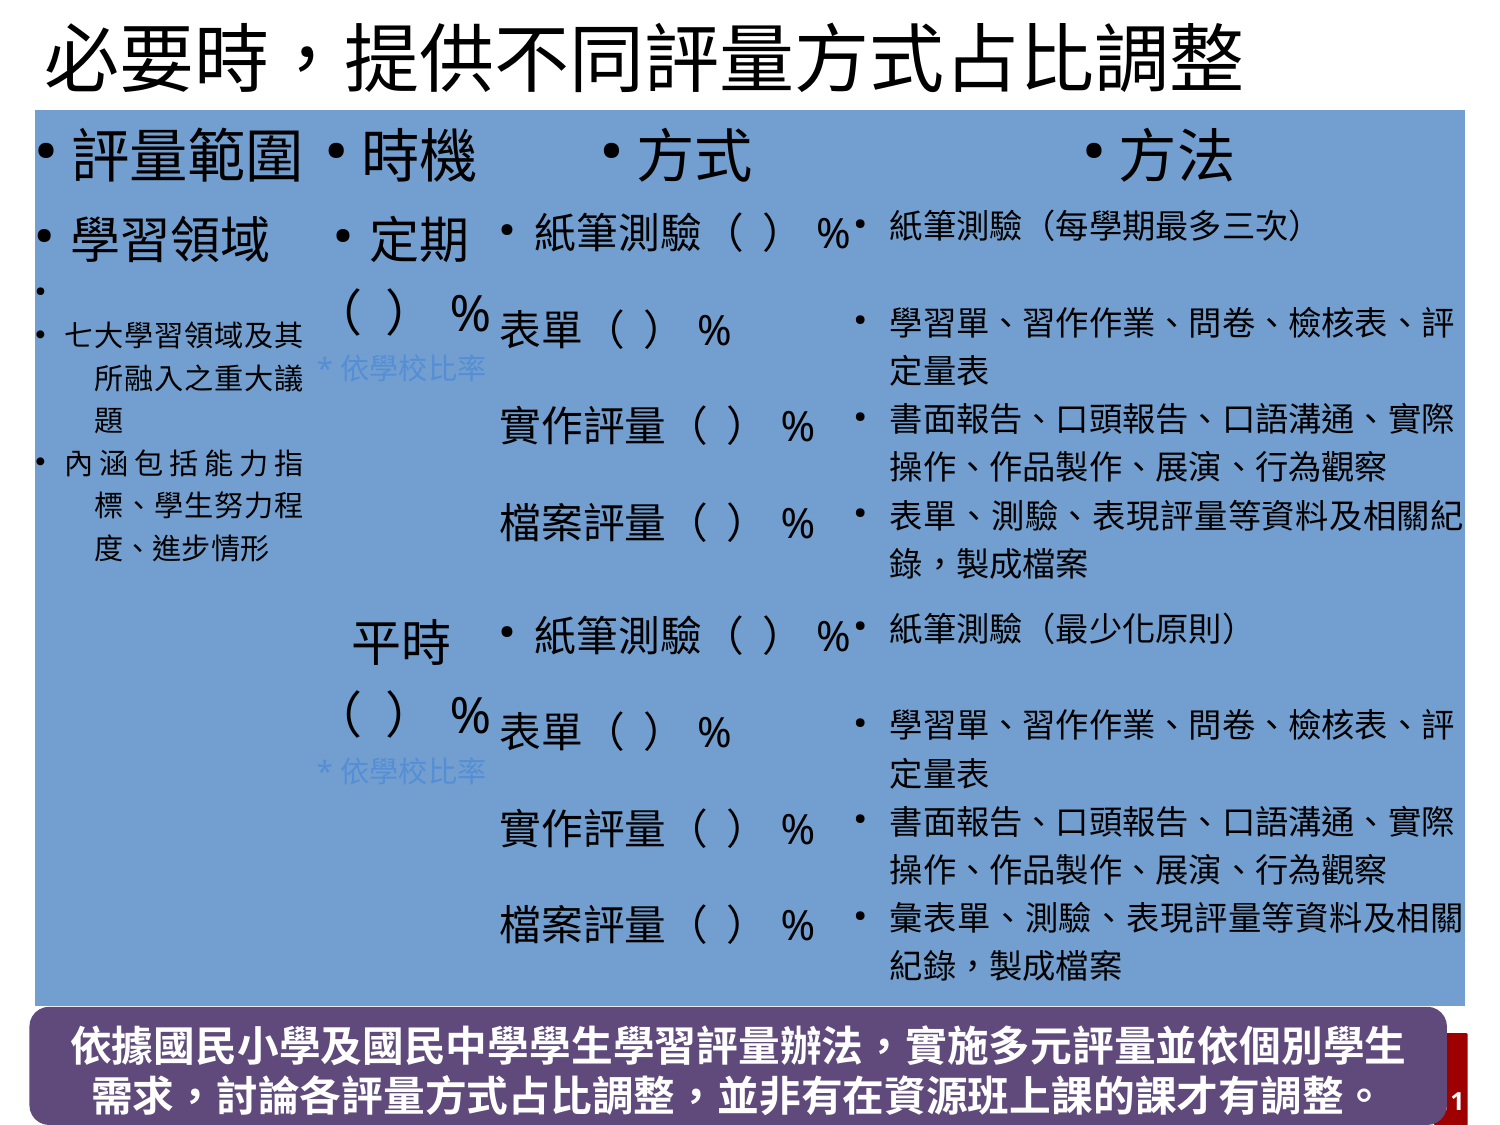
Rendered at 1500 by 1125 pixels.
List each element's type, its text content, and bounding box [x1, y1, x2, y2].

text_box 依據國民小學及國民中學學生學習評量辦法，實施多元評量並依個別學生需求，討論各評量方式占比調整，並非有在資源班上課的課才有調整。 [29, 1006, 1447, 1125]
text_box 必要時，提供不同評量方式占比調整 [29, 21, 1402, 111]
table_header 方法 [854, 110, 1465, 200]
table_cell 學習單、習作作業、問卷、檢核表、評定量表 [854, 699, 1465, 796]
table_cell 紙筆測驗（ ）% [500, 200, 854, 297]
table_header 評量範圍 [35, 110, 304, 200]
table_cell 紙筆測驗（最少化原則） [854, 603, 1465, 699]
table_cell 表單（ ）% [500, 699, 854, 796]
table_cell 學習單、習作作業、問卷、檢核表、評定量表 [854, 297, 1465, 393]
table_cell 紙筆測驗（每學期最多三次） [854, 200, 1465, 297]
table_cell 平時 （ ）% *依學校比率 [304, 603, 500, 1006]
table_cell 檔案評量（ ）% [500, 892, 854, 1006]
text_box 11 [1434, 1076, 1485, 1125]
table_cell 表單、測驗、表現評量等資料及相關紀錄，製成檔案 [854, 490, 1465, 603]
table_cell 書面報告、口頭報告、口語溝通、實際操作、作品製作、展演、行為觀察 [854, 393, 1465, 490]
table_cell 彙表單、測驗、表現評量等資料及相關紀錄，製成檔案 [854, 892, 1465, 1006]
table_header 方式 [500, 110, 854, 200]
table_cell 定期 （ ）% *依學校比率 [304, 200, 500, 603]
table_header 時機 [304, 110, 500, 200]
table_cell 實作評量（ ）% [500, 393, 854, 490]
table_cell 學習領域 七大學習領域及其所融入之重大議題 內涵包括能力指標、學生努力程度、進步情形 [35, 200, 304, 1006]
table_cell 表單（ ）% [500, 297, 854, 393]
table_cell 實作評量（ ）% [500, 796, 854, 892]
table_cell 紙筆測驗（ ）% [500, 603, 854, 699]
table_cell 書面報告、口頭報告、口語溝通、實際操作、作品製作、展演、行為觀察 [854, 796, 1465, 892]
table_cell 檔案評量（ ）% [500, 490, 854, 603]
